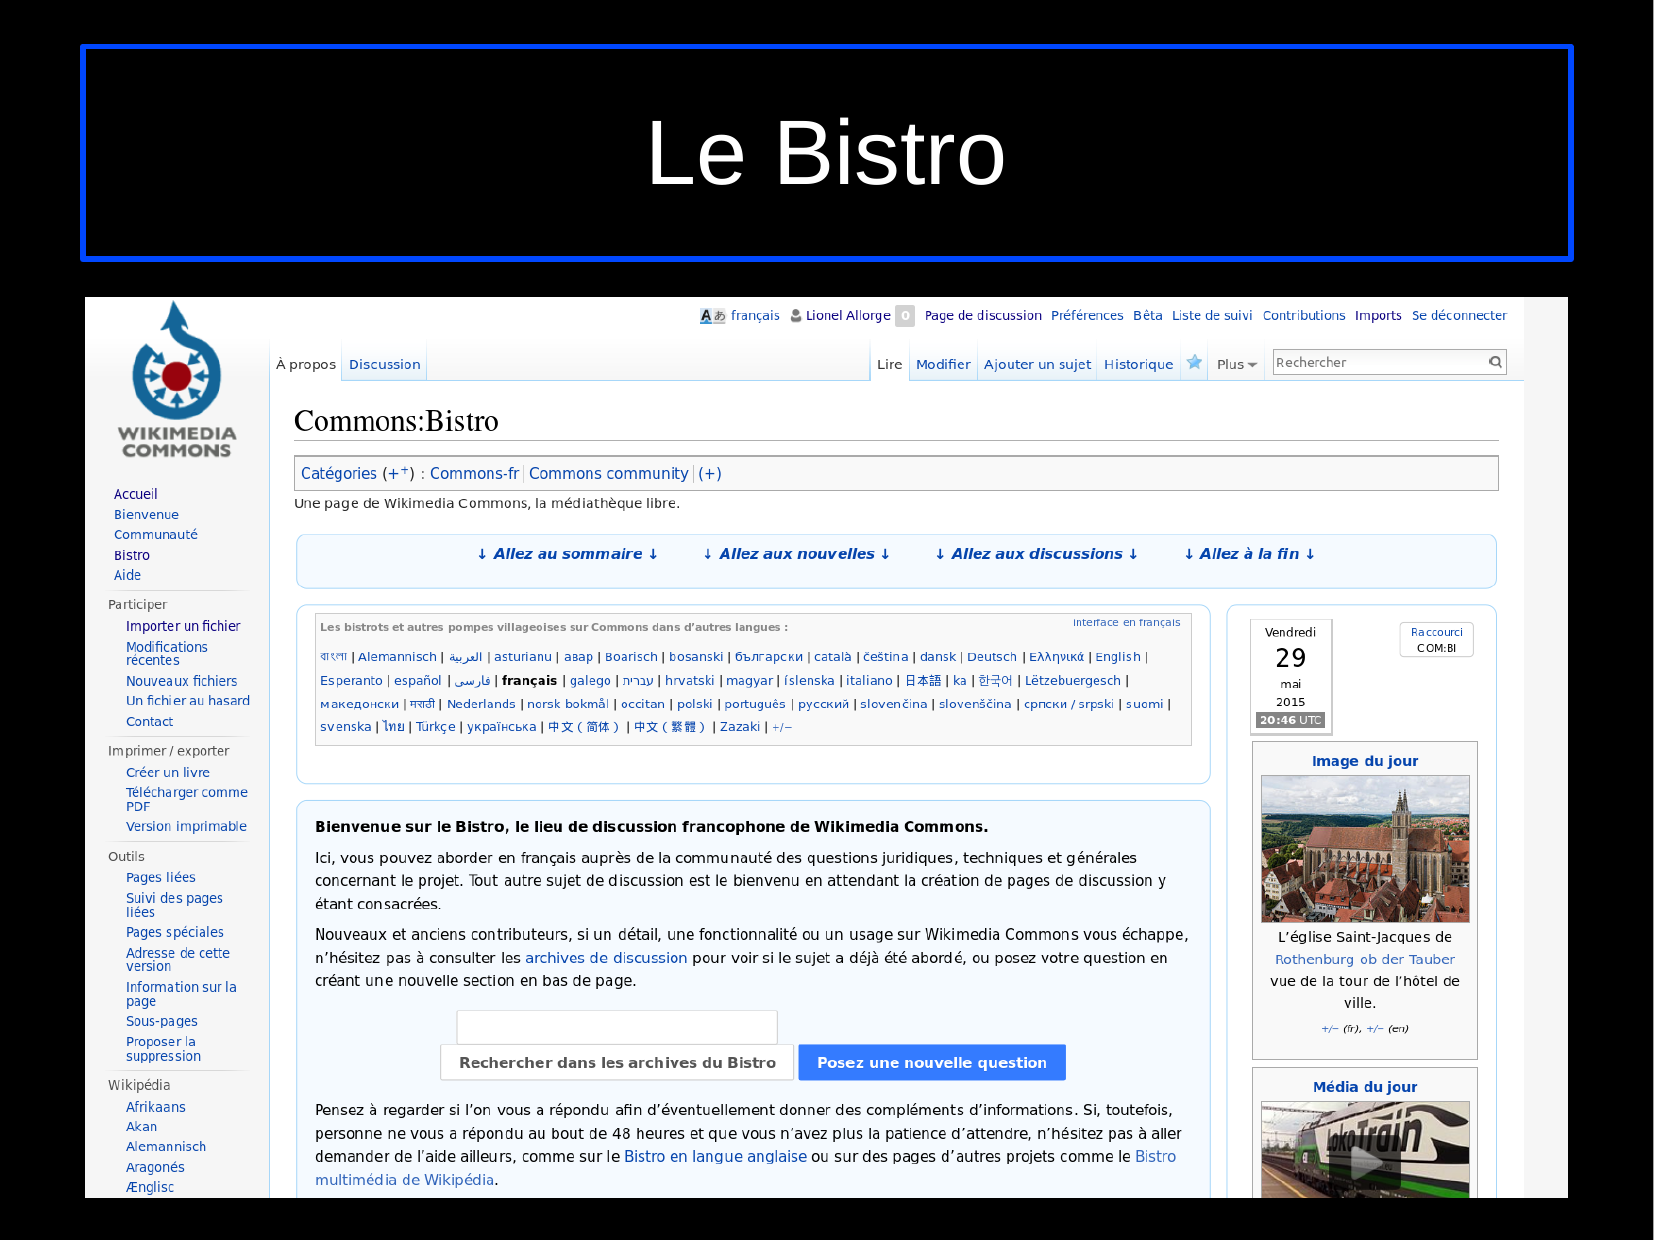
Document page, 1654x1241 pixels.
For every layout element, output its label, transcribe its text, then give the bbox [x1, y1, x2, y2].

picture [85, 297, 1568, 1198]
title Le Bistro [82, 46, 1571, 260]
